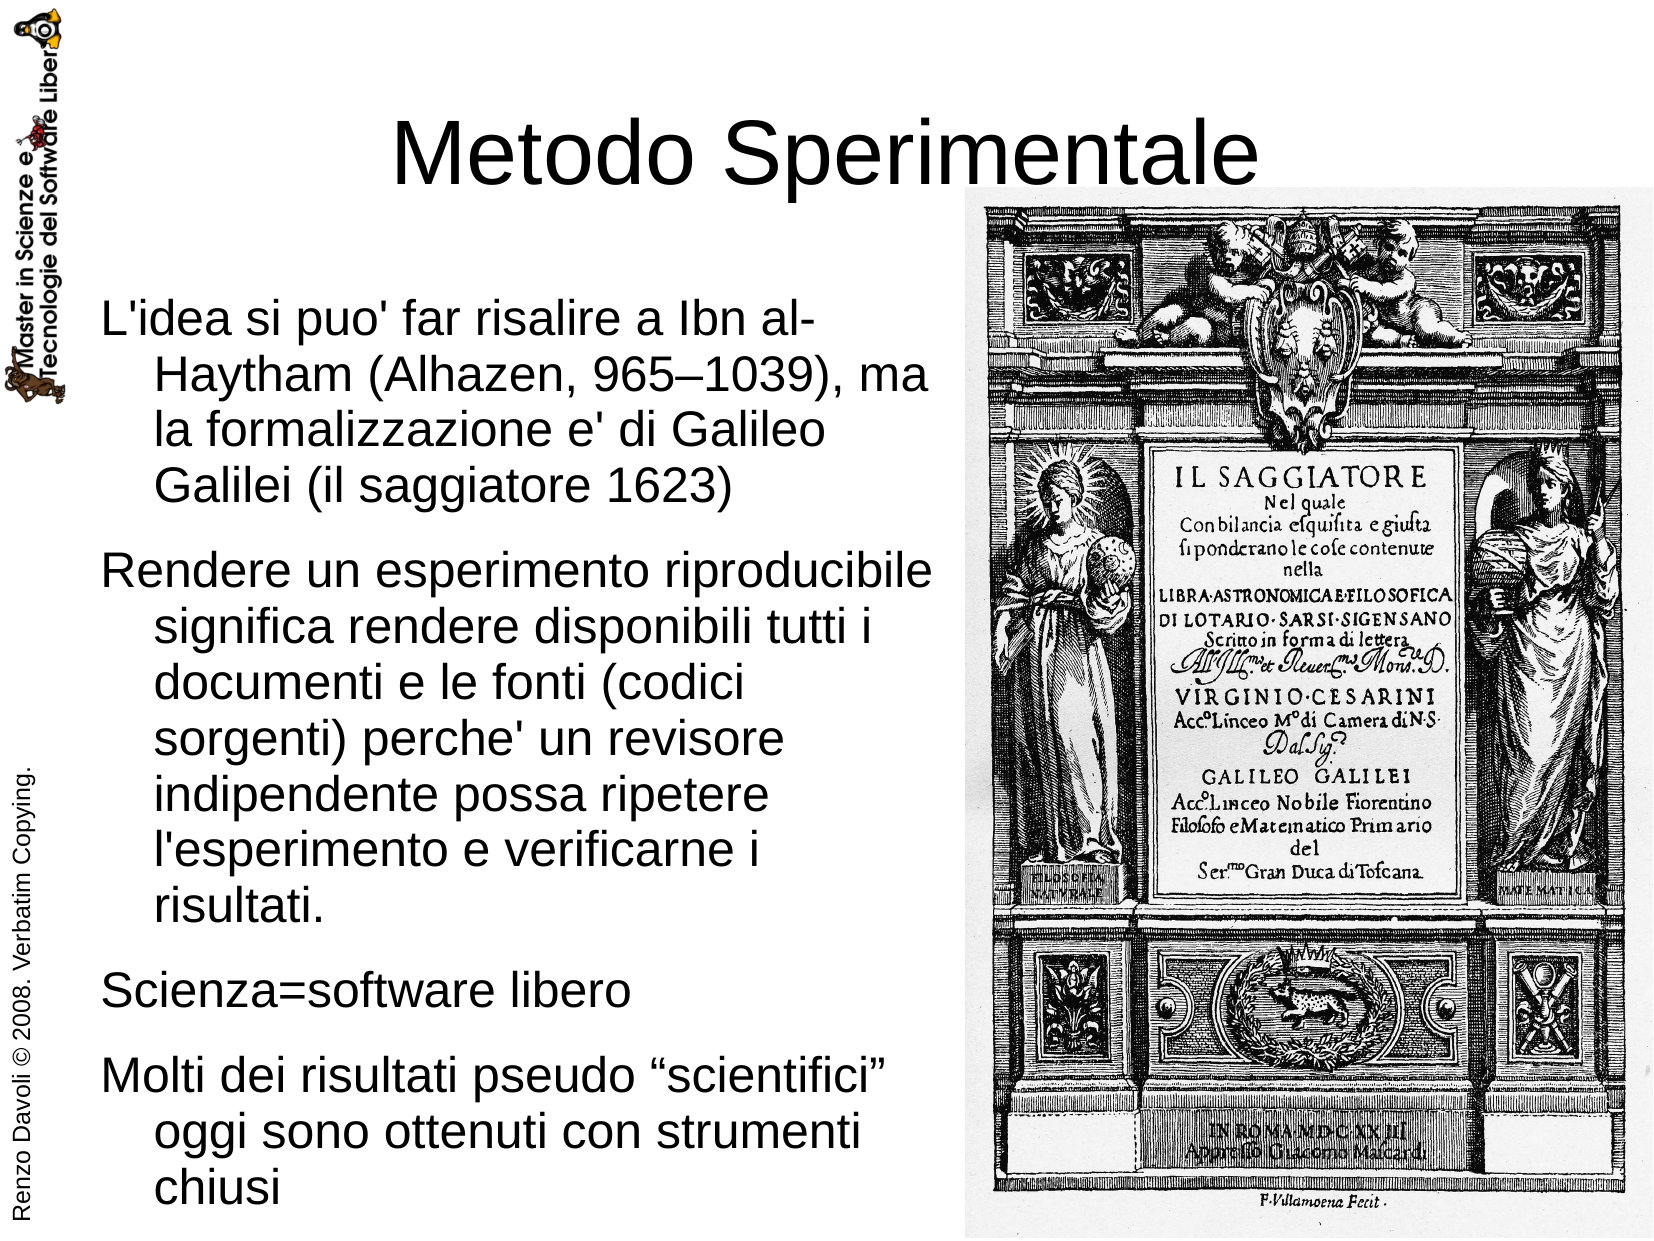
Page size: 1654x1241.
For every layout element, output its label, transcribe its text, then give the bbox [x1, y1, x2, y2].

title Metodo Sperimentale [82, 56, 1571, 250]
picture [1, 2, 69, 413]
list L'idea si puo' far risalire a Ibn al-Haytham (Alhazen, 965–1039), ma la formalizzazione e' di Galileo Galilei (il saggiatore 1623) Rendere un esperimento riproducibile significa rendere disponibili tutti i documenti e le fonti (codici sorgenti) perche' un revisore indipendente possa ripetere l'esperimento e verificarne i risultati. Scienza=software libero Molti dei risultati pseudo “scientifici” oggi sono ottenuti con strumenti chiusi [82, 290, 938, 1216]
picture [965, 187, 1654, 1238]
